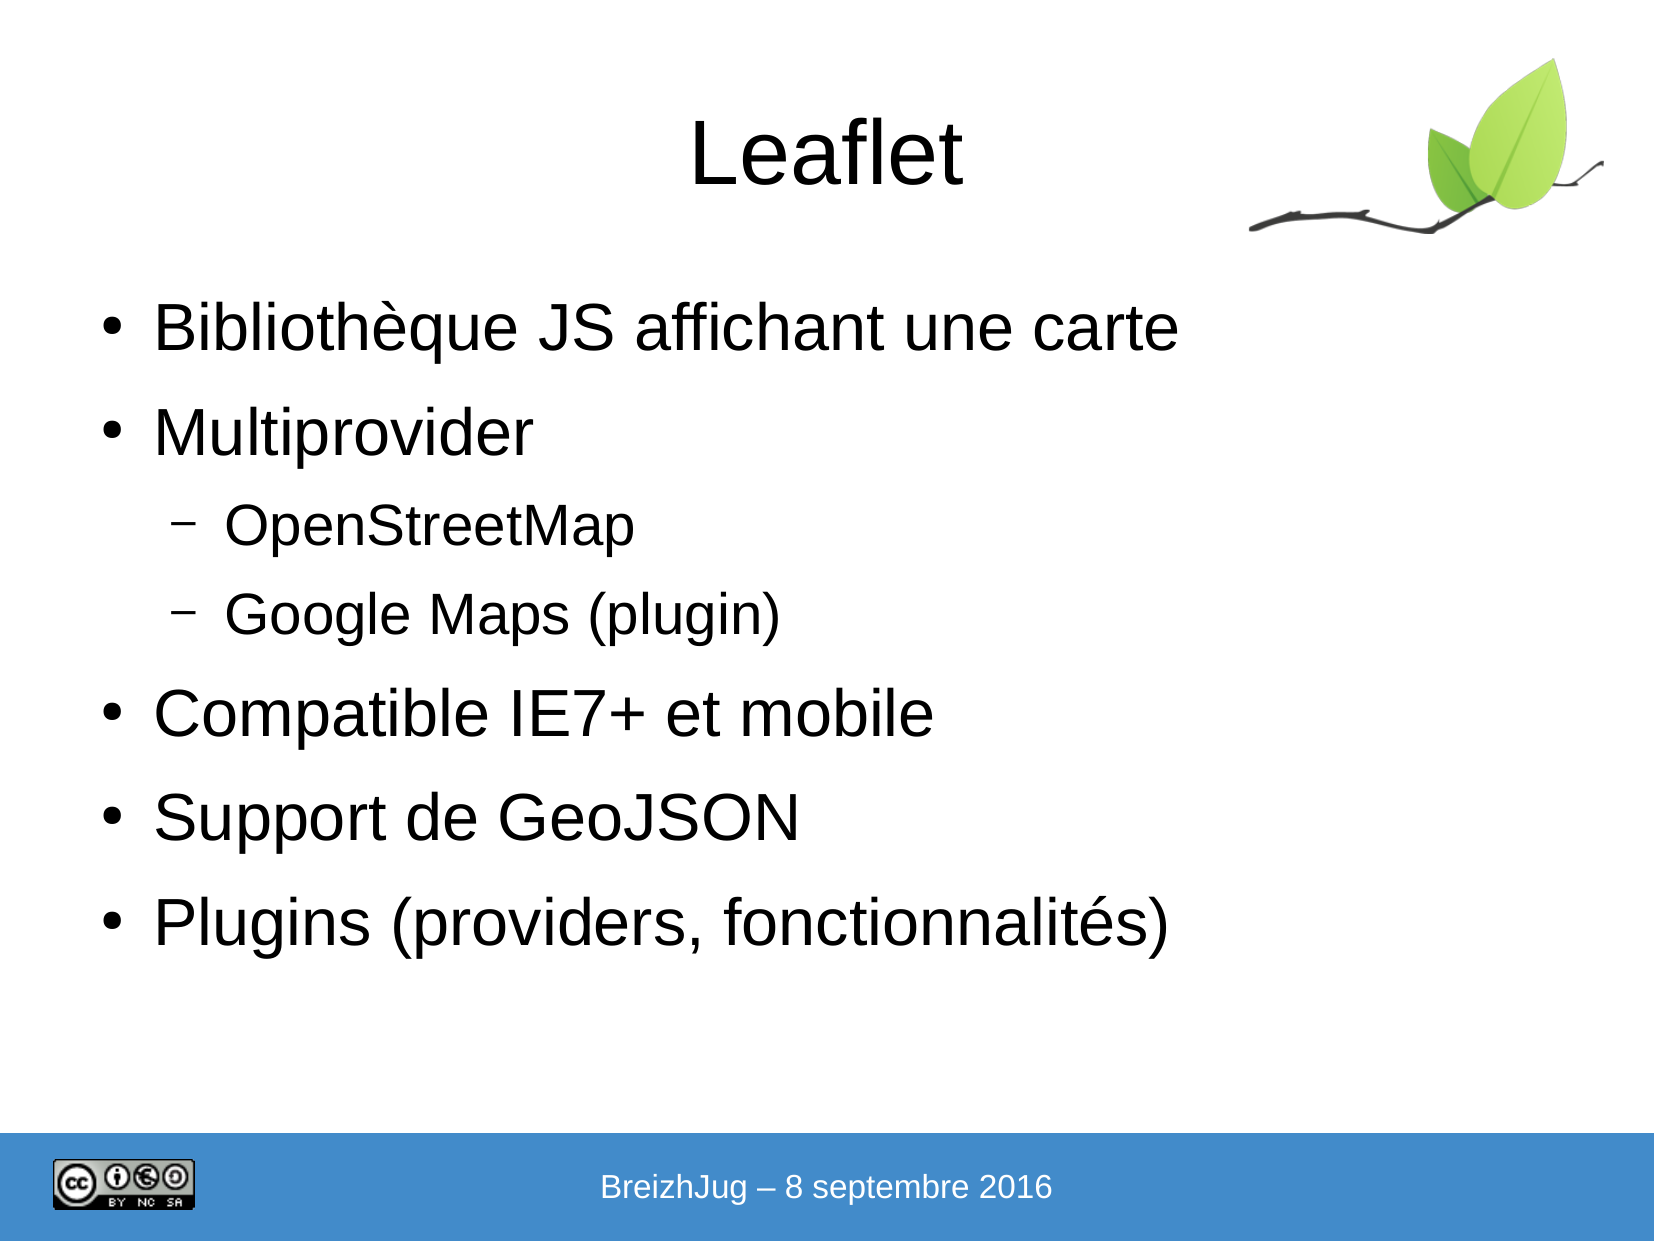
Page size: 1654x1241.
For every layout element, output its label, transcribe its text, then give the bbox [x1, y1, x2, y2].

picture [53, 1159, 195, 1210]
title Leaflet [82, 49, 1571, 257]
picture [1240, 58, 1604, 234]
list Bibliothèque JS affichant une carte Multiprovider OpenStreetMap Google Maps (plugin) Compatible IE7+ et mobile Support de GeoJSON Plugins (providers, fonctionnalités) [82, 290, 1571, 1010]
